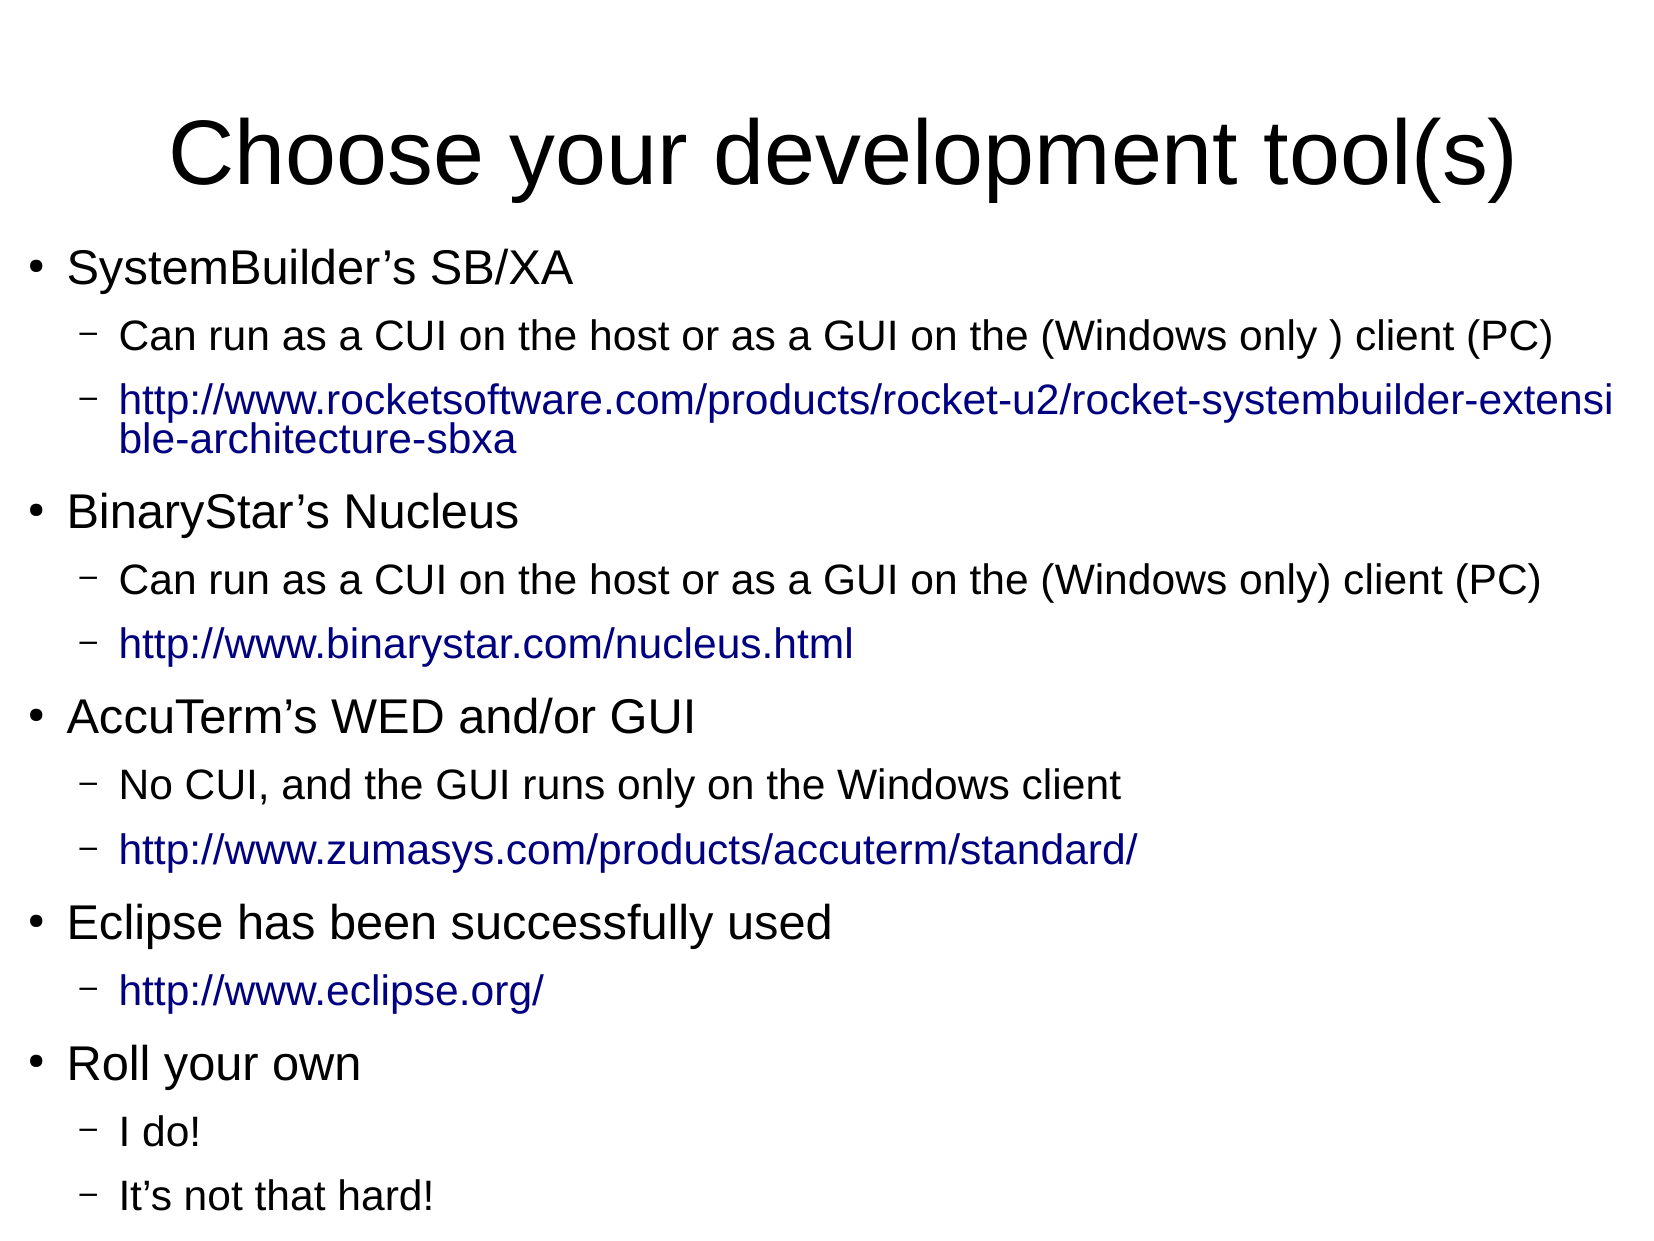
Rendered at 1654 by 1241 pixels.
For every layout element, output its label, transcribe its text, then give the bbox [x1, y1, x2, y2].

list SystemBuilder’s SB/XA Can run as a CUI on the host or as a GUI on the (Windows only ) client (PC) http://www.rocketsoftware.com/products/rocket-u2/rocket-systembuilder-extensible-architecture-sbxa BinaryStar’s Nucleus Can run as a CUI on the host or as a GUI on the (Windows only) client (PC) http://www.binarystar.com/nucleus.html AccuTerm’s WED and/or GUI No CUI, and the GUI runs only on the Windows client http://www.zumasys.com/products/accuterm/standard/ Eclipse has been successfully used http://www.eclipse.org/ Roll your own I do! It’s not that hard! [15, 240, 1636, 1186]
title Choose your development tool(s) [82, 49, 1571, 240]
